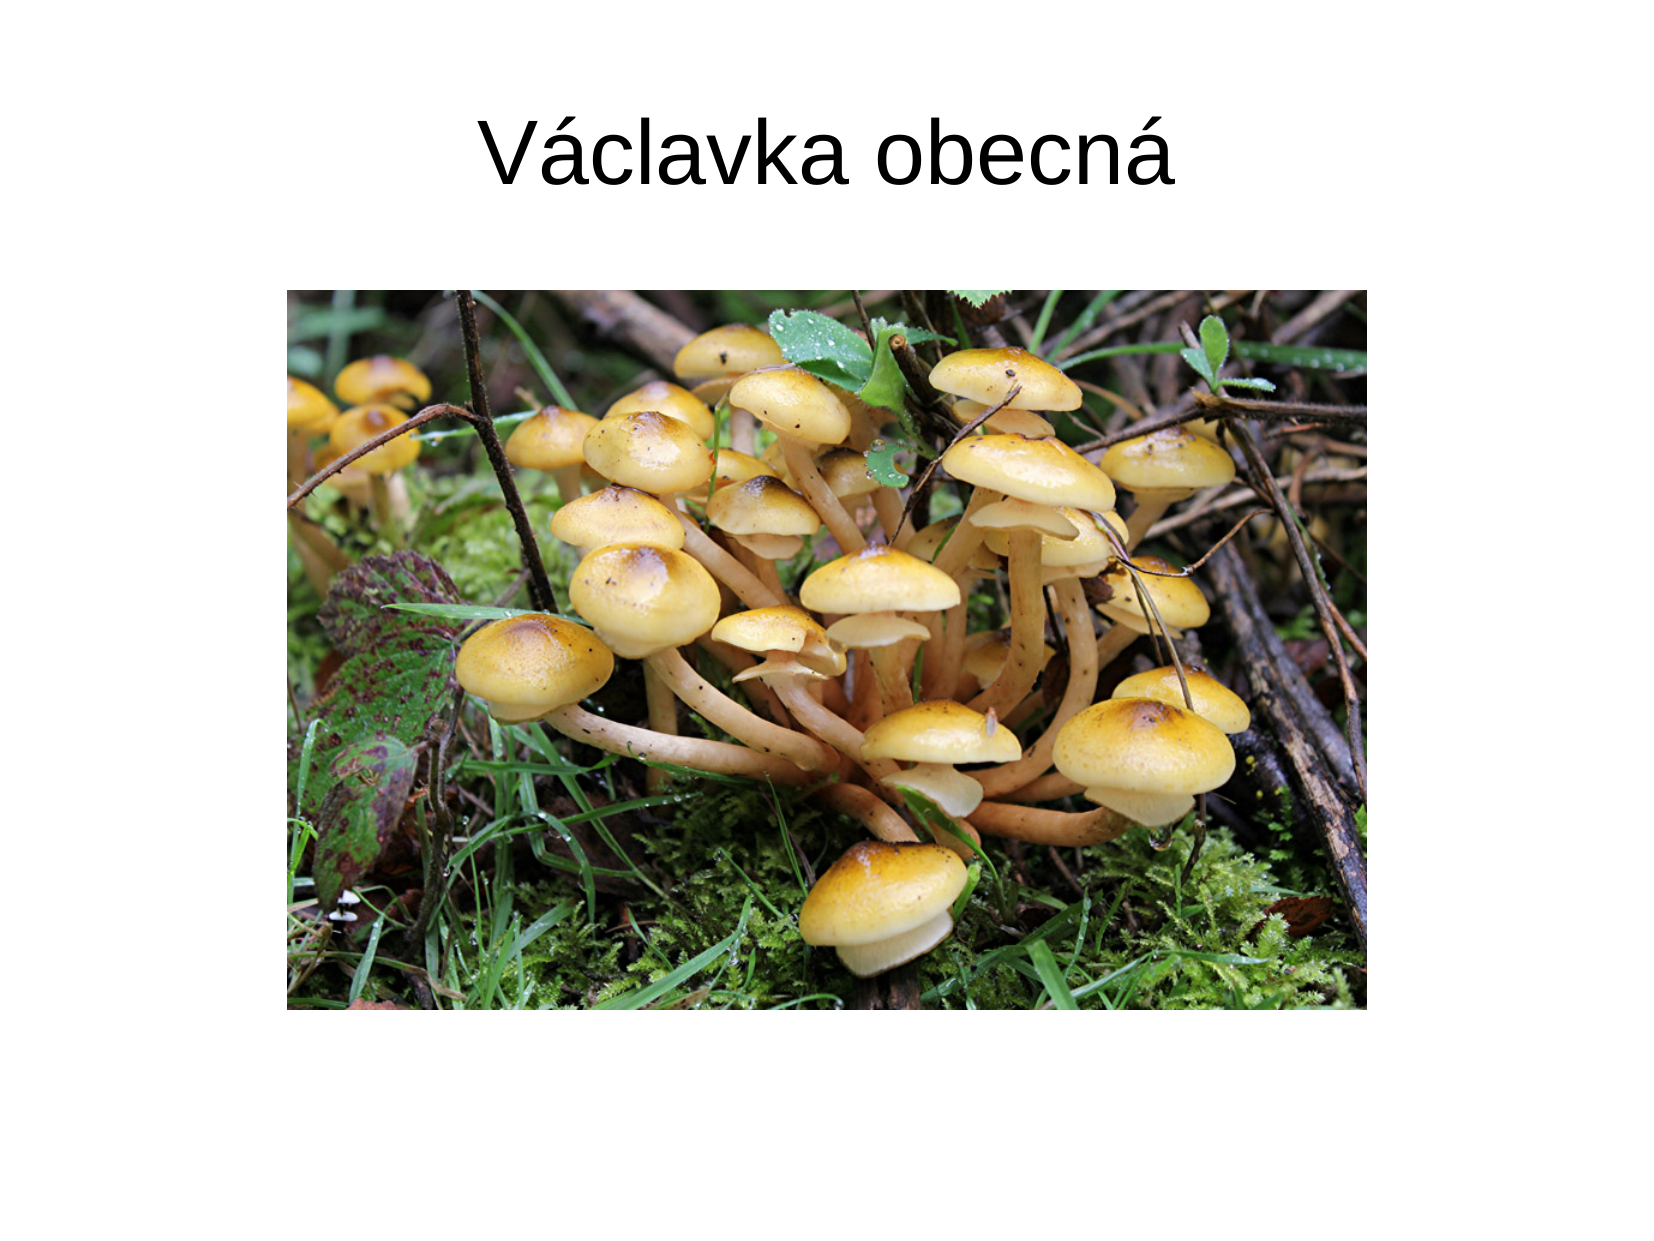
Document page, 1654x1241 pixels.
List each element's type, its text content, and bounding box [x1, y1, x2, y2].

picture [287, 290, 1367, 1010]
title Václavka obecná [82, 49, 1571, 257]
